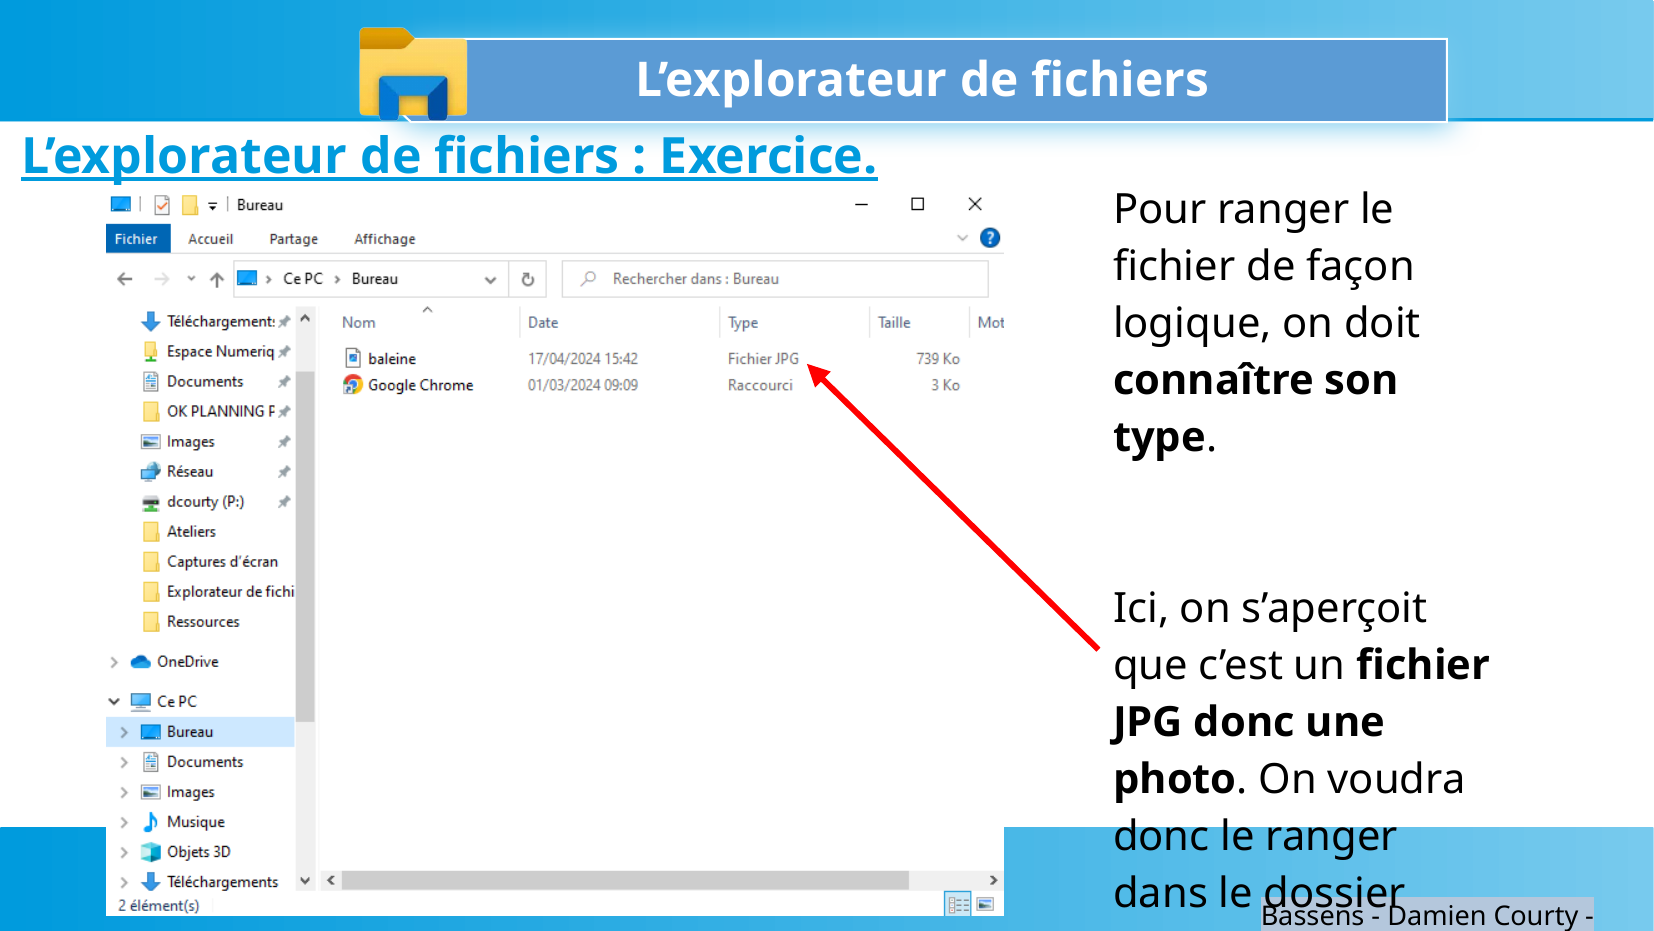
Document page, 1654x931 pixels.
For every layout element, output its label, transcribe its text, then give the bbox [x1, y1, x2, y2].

text_box L’explorateur de fichiers [476, 38, 1447, 112]
picture [354, 21, 476, 125]
text_box L’explorateur de fichiers : Exercice. [6, 112, 1565, 228]
picture [106, 189, 1004, 916]
text_box Bassens - Damien Courty - 2024 [1246, 889, 1654, 931]
text_box Pour ranger le fichier de façon logique, on doit connaître son type. Ici, on s’aperçoit que c’est un fichier JPG donc une photo. On voudra donc le ranger dans le dossier Images [1098, 171, 1512, 873]
